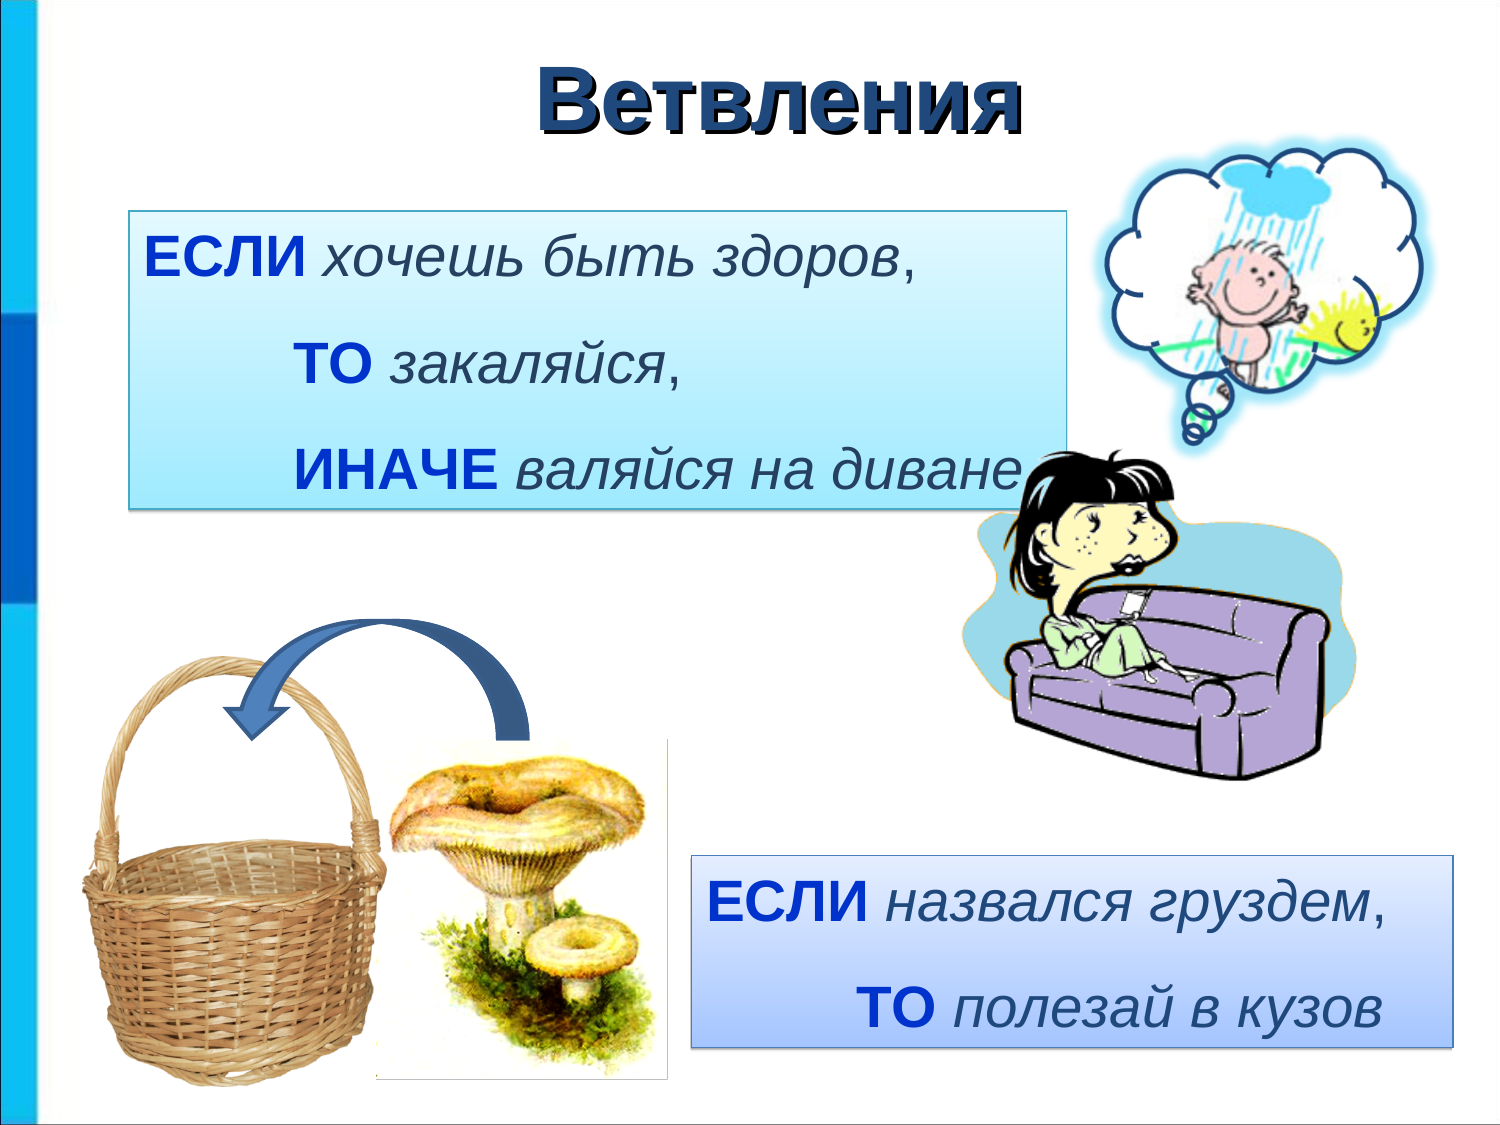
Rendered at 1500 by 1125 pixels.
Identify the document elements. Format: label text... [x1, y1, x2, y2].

text_box ЕСЛИ хочешь быть здоров, ТО закаляйся, ИНАЧЕ валяйся на диване [128, 210, 1067, 510]
text_box [226, 621, 528, 739]
text_box ЕСЛИ назвался груздем, ТО полезай в кузов [691, 855, 1454, 1048]
picture [0, 0, 1500, 1125]
title Ветвления [164, 0, 1395, 188]
